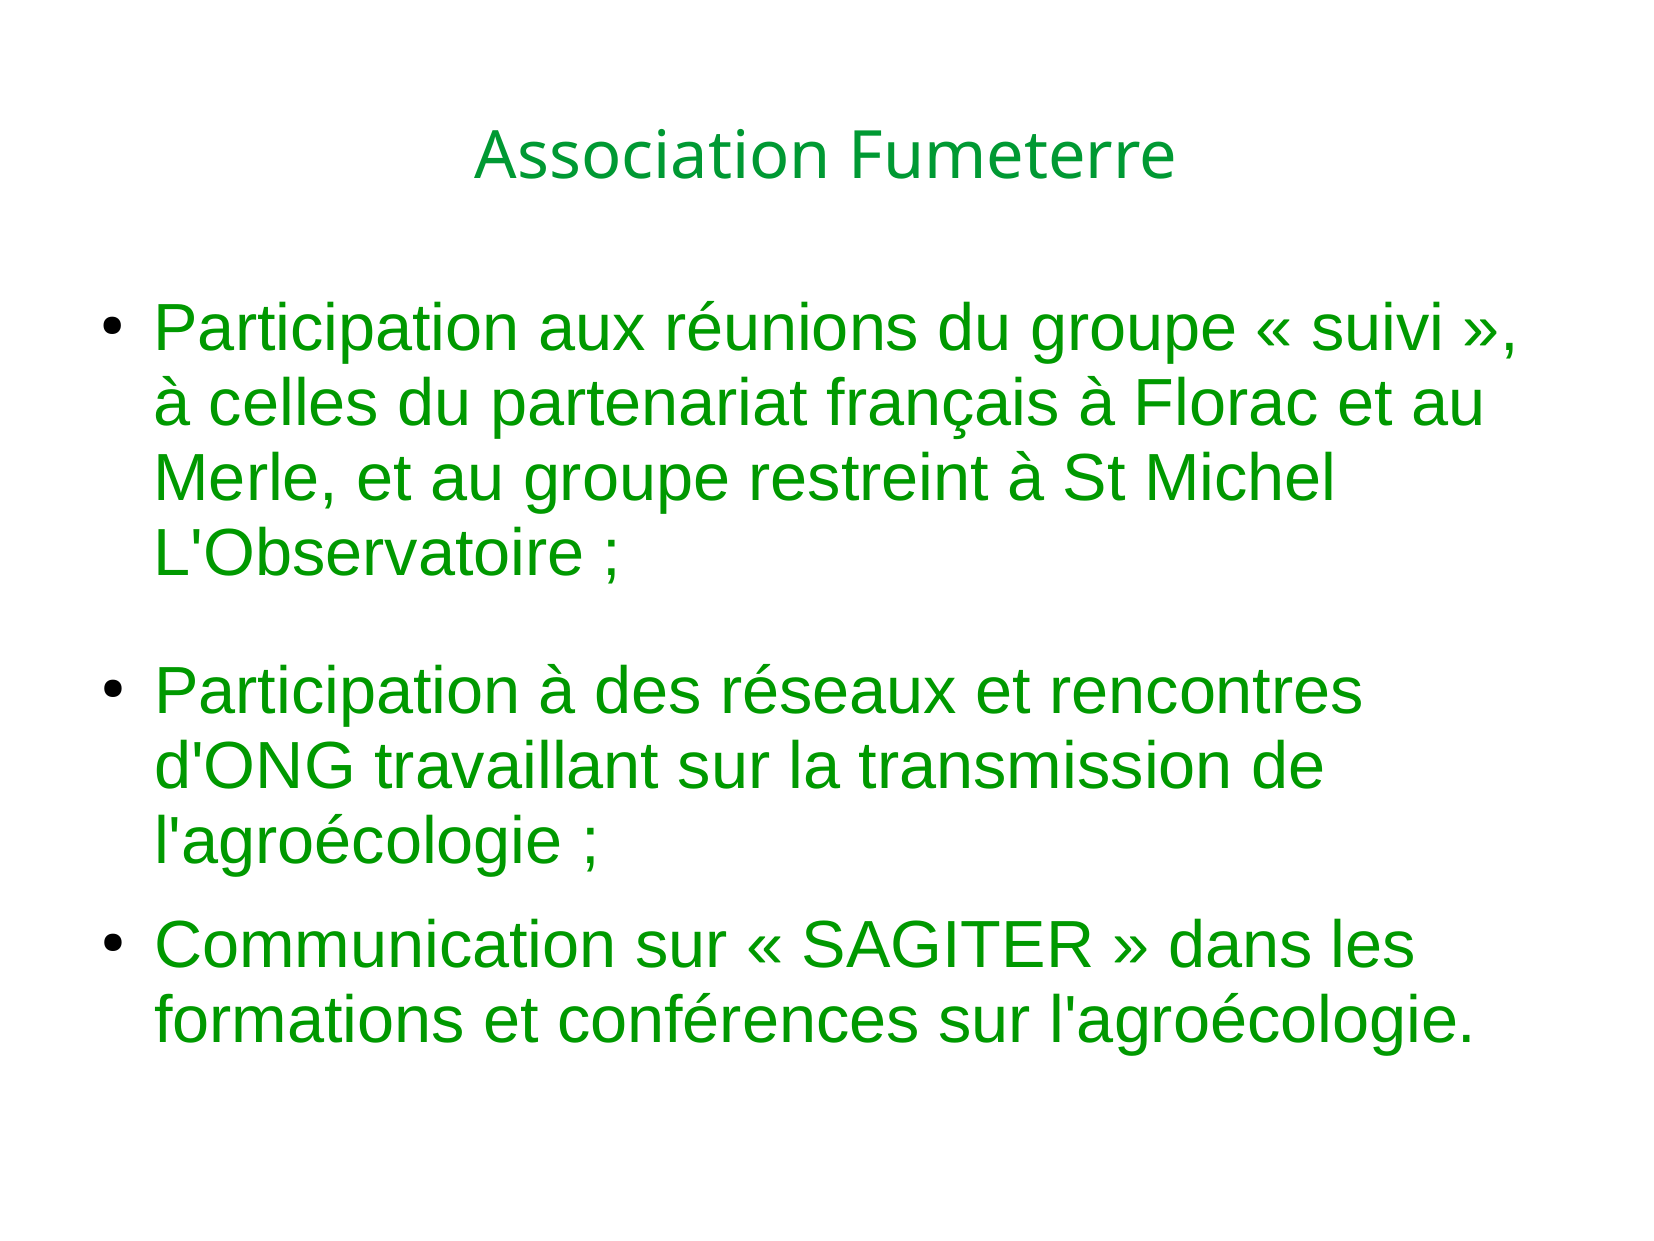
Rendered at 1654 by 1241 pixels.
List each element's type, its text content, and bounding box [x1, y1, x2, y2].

list Participation aux réunions du groupe « suivi », à celles du partenariat français à Florac et au Merle, et au groupe restreint à St Michel L'Observatoire ; [82, 290, 1571, 681]
title Association Fumeterre [82, 49, 1571, 257]
text_box Participation à des réseaux et rencontres d'ONG travaillant sur la transmission de l'agroécologie ; Communication sur « SAGITER » dans les formations et conférences sur l'agroécologie. [83, 653, 1501, 818]
